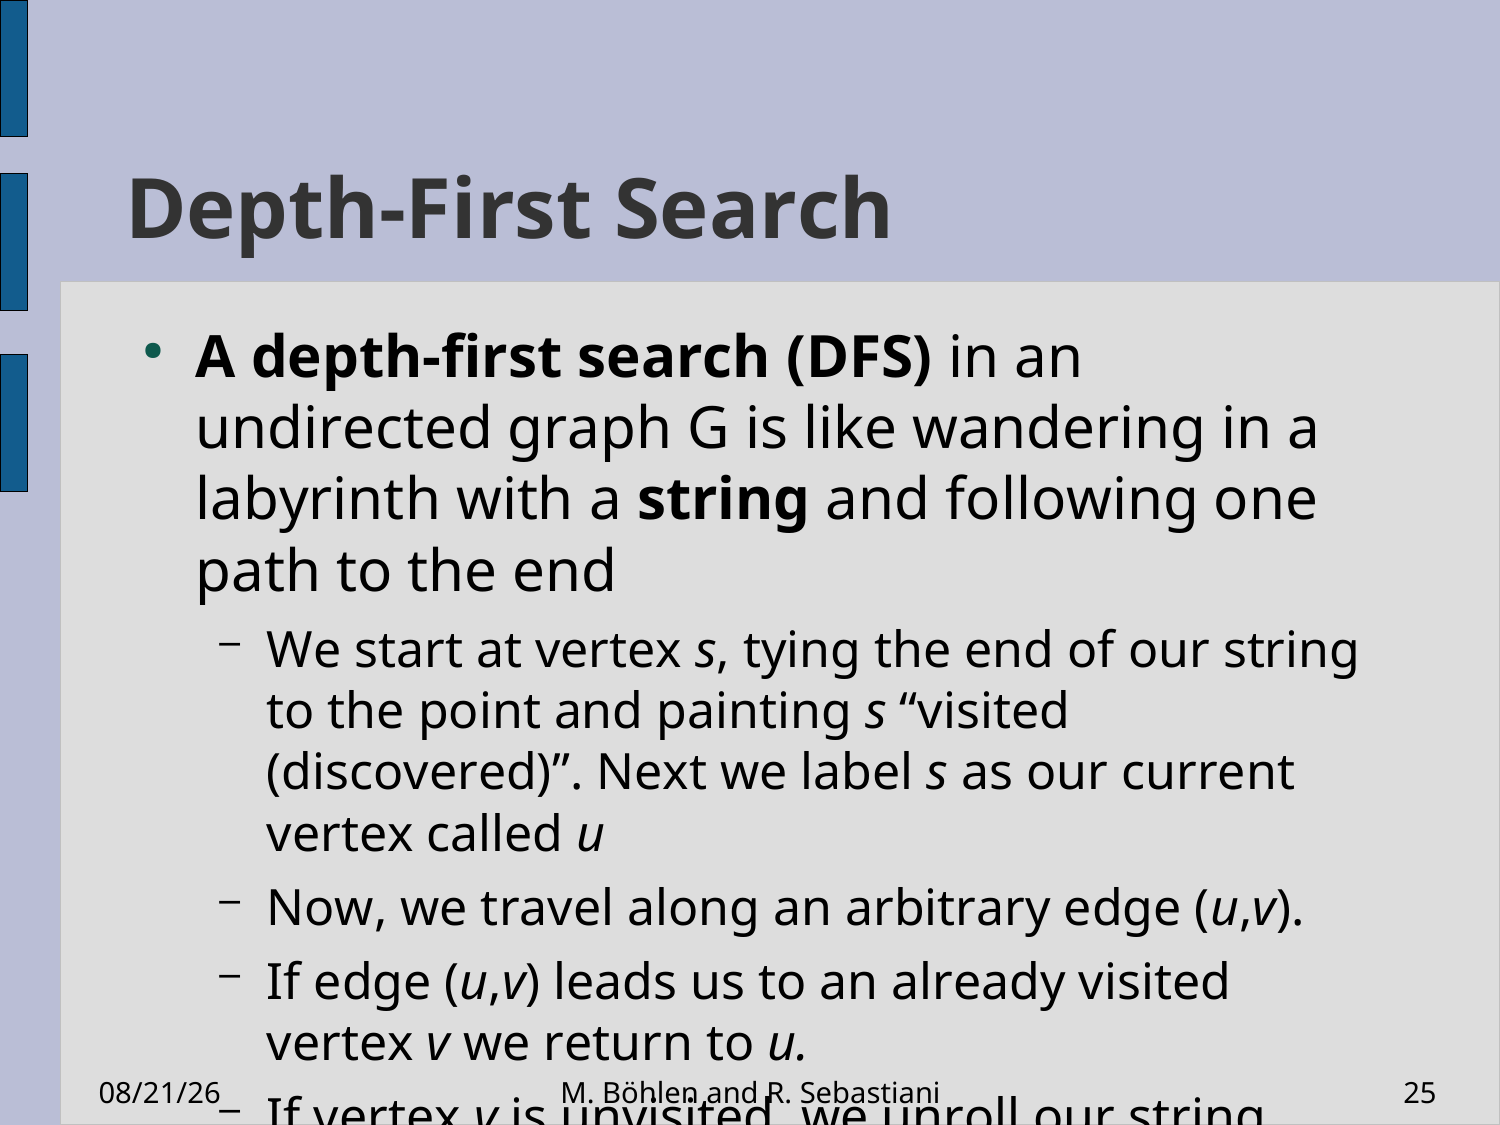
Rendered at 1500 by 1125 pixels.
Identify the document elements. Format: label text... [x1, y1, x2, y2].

title Depth-First Search [110, 67, 1392, 271]
list A depth-first search (DFS) in an undirected graph G is like wandering in a labyrinth with a string and following one path to the end We start at vertex s, tying the end of our string to the point and painting s “visited (discovered)”. Next we label s as our current vertex called u Now, we travel along an arbitrary edge (u,v). If edge (u,v) leads us to an already visited vertex v we return to u. If vertex v is unvisited, we unroll our string, move to v, paint v “visited”, set v as our current vertex, and repeat the previous steps. [110, 312, 1392, 1068]
